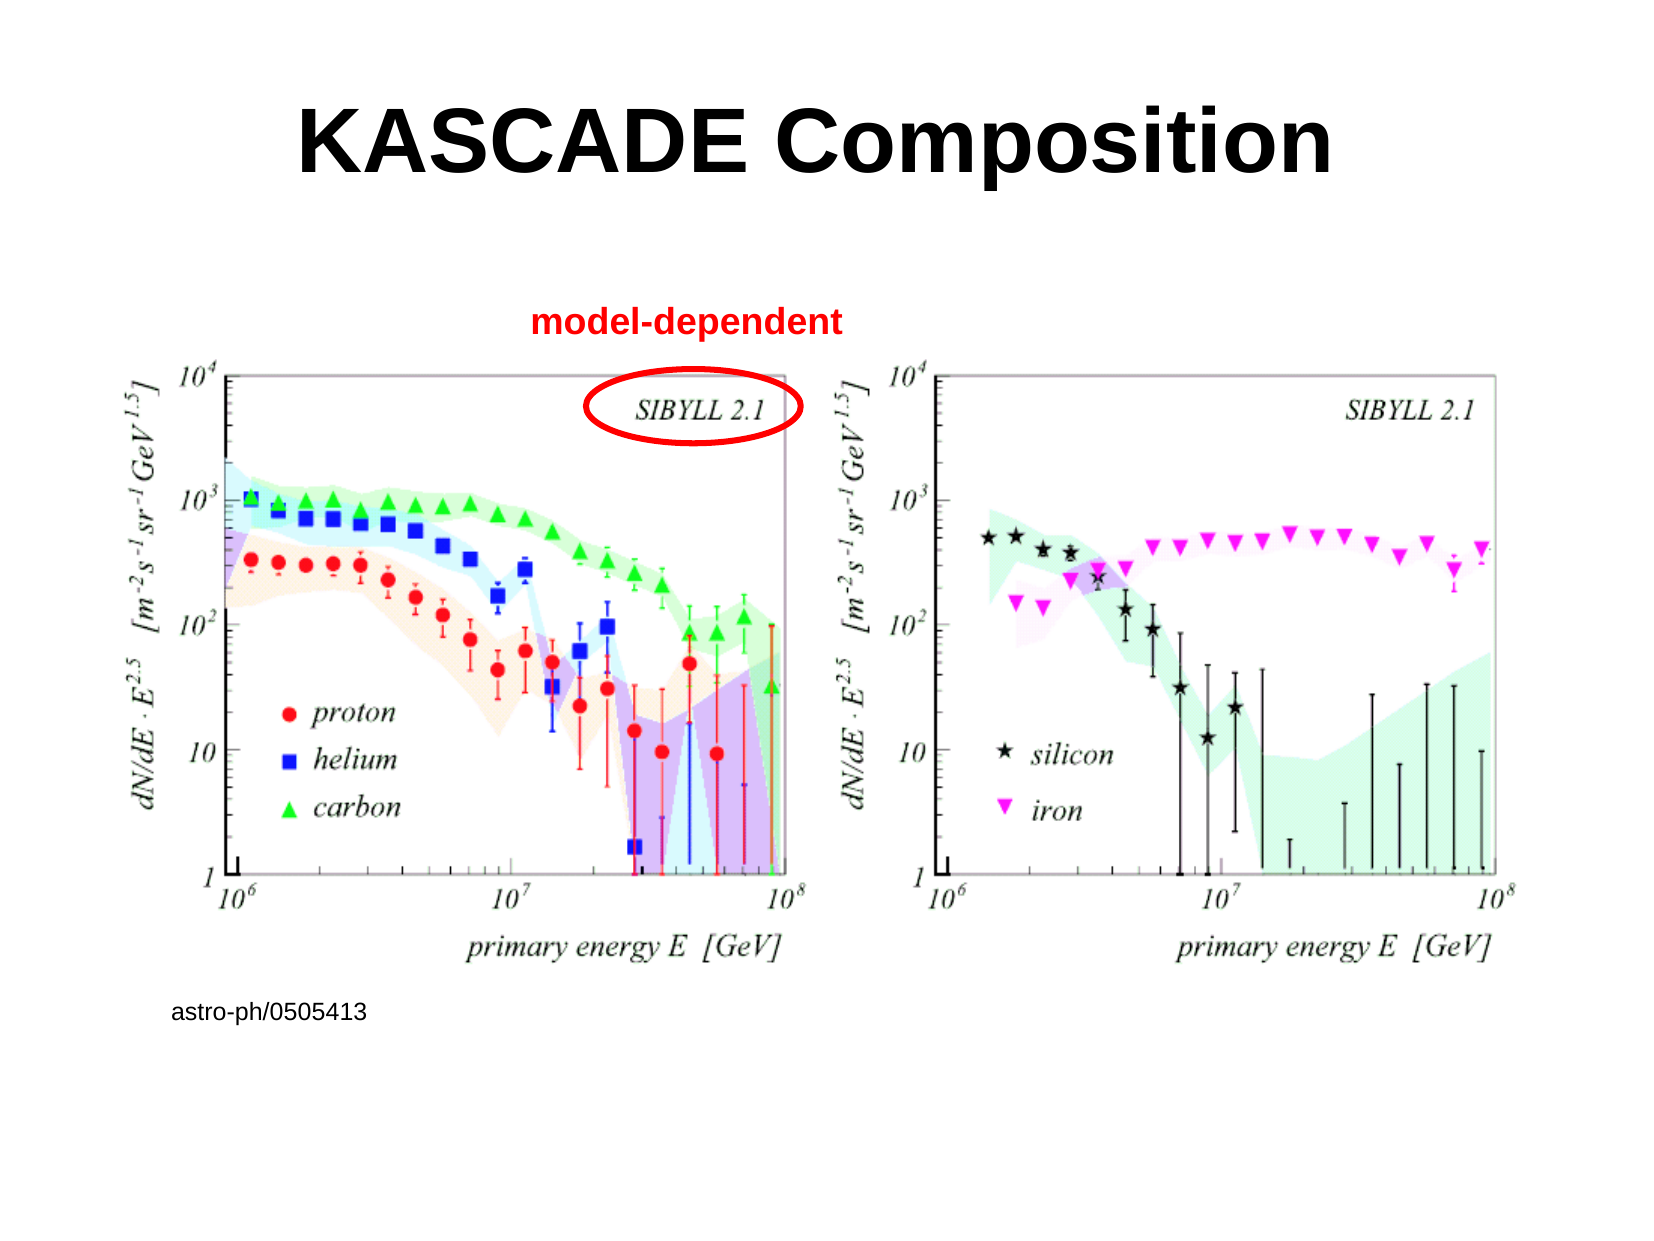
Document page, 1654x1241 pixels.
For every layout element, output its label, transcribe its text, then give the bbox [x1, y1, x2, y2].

text_box model-dependent [515, 292, 859, 365]
picture [71, 314, 1557, 1011]
text_box KASCADE Composition [281, 82, 1349, 236]
text_box astro-ph/0505413 [156, 990, 380, 1043]
